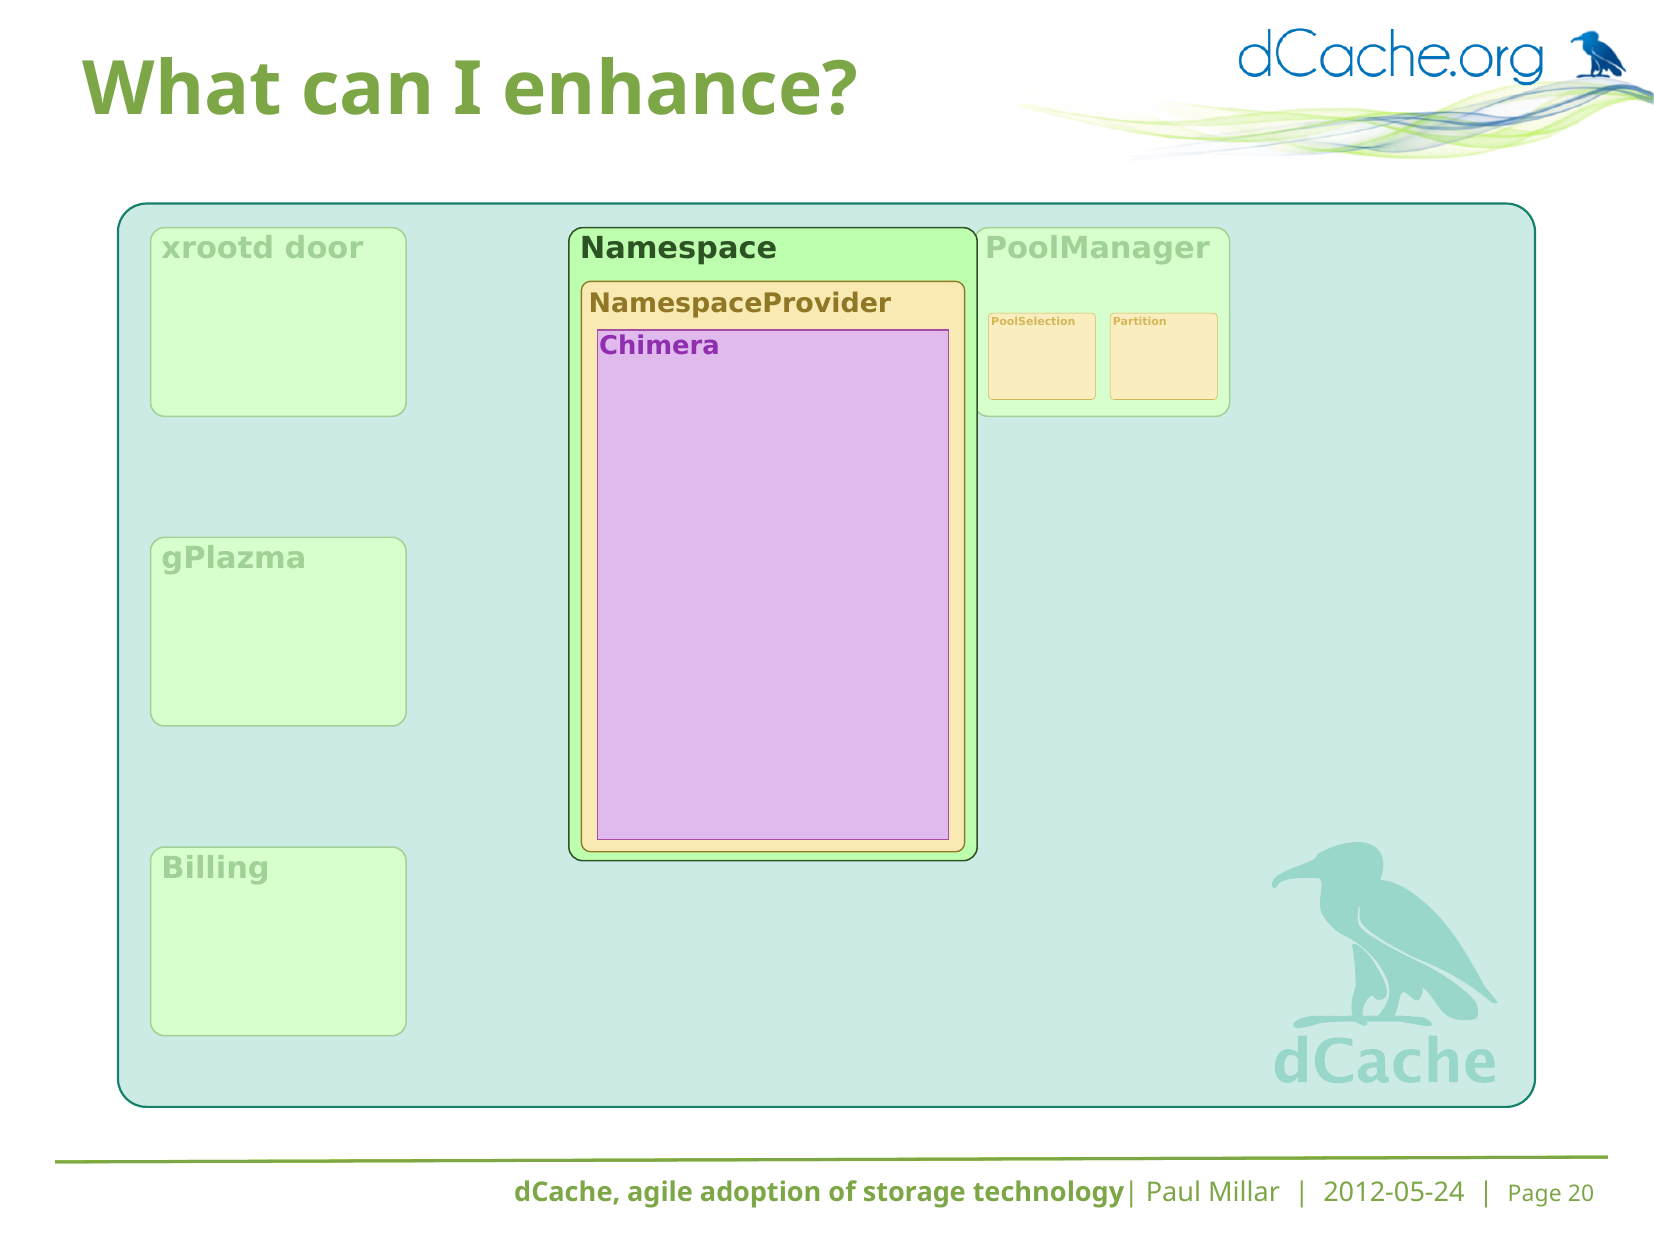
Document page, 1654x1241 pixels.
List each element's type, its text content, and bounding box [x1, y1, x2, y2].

picture [956, 16, 1654, 169]
picture [115, 201, 1538, 1110]
title What can I enhance? [82, 37, 1605, 134]
